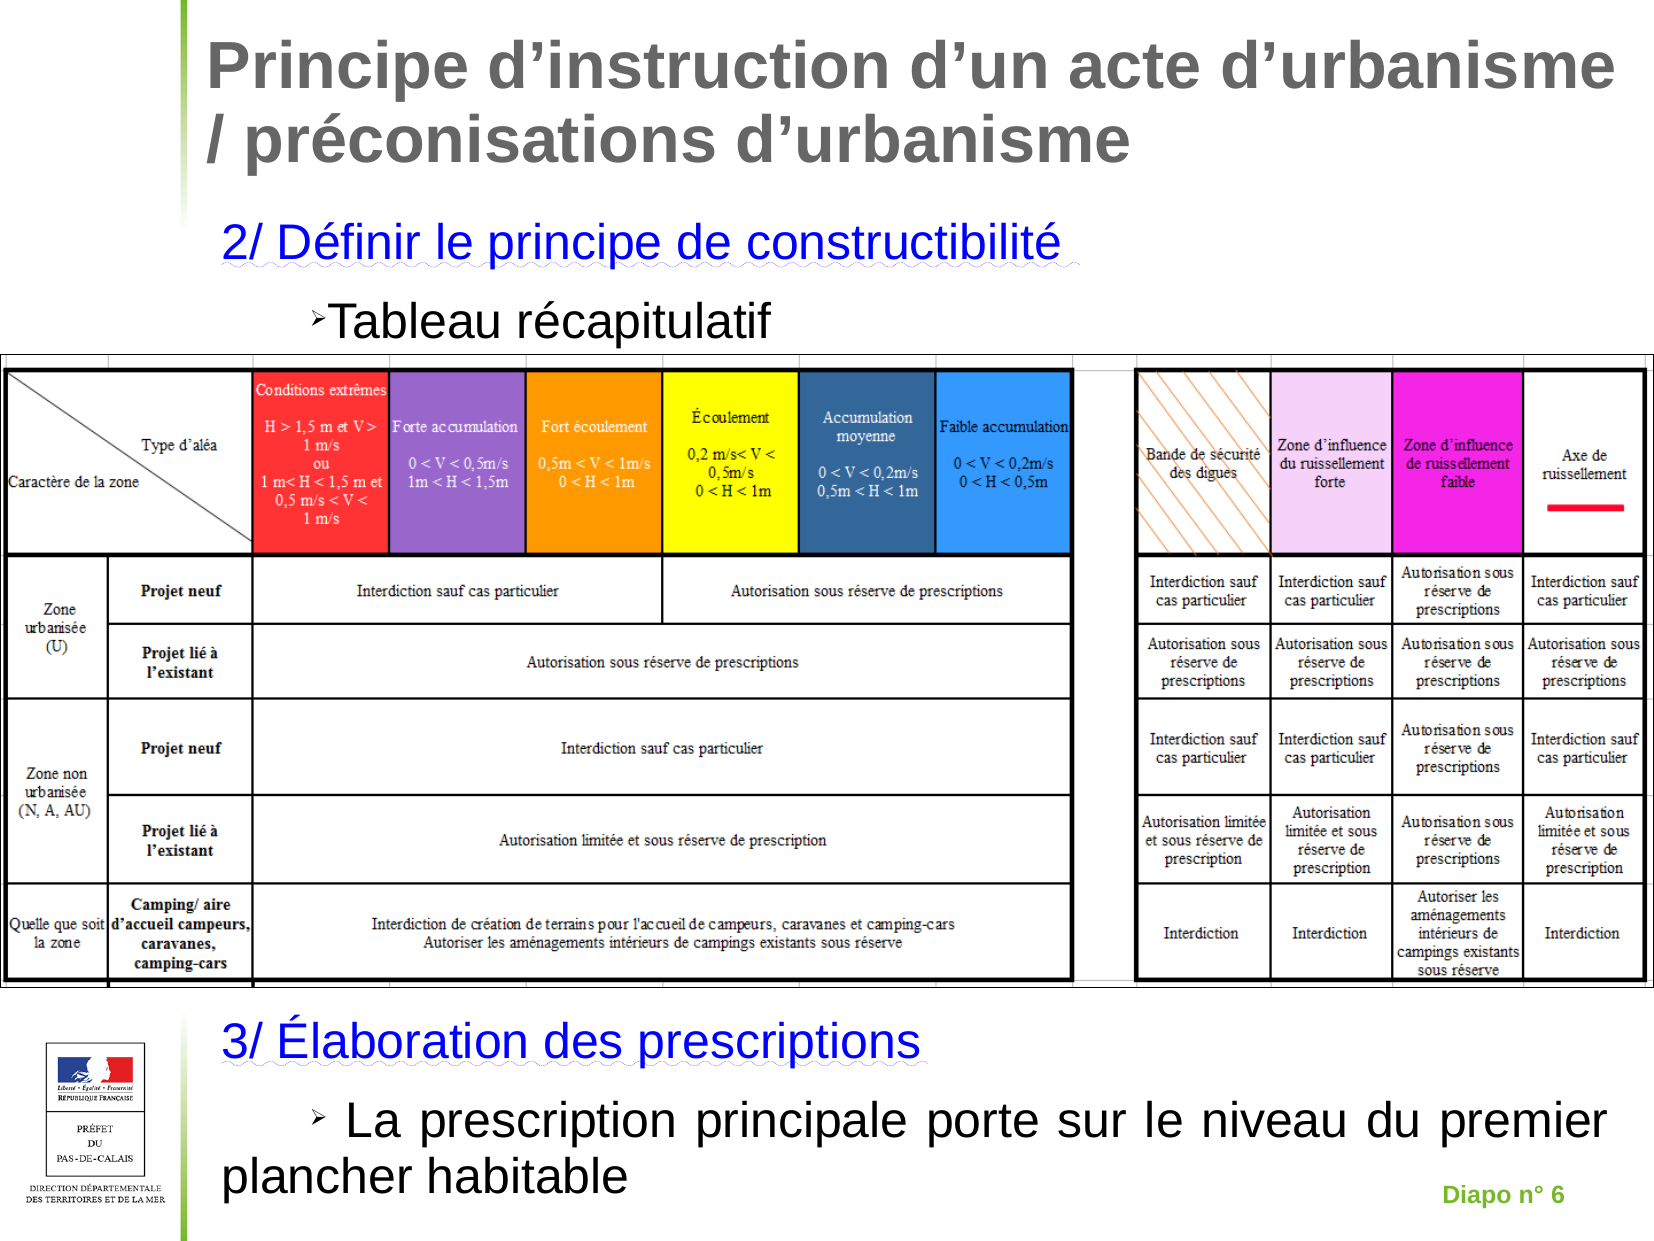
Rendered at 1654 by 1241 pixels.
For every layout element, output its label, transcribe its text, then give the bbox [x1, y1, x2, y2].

text_box 2/ Définir le principe de constructibilité Tableau récapitulatif 3/ Élaboration des prescriptions La prescription principale porte sur le niveau du premier plancher habitable [206, 206, 1625, 354]
text_box 2/ Définir le principe de constructibilité Tableau récapitulatif 3/ Élaboration des prescriptions La prescription principale porte sur le niveau du premier plancher habitable [206, 988, 1625, 1214]
title Principe d’instruction d’un acte d’urbanisme / préconisations d’urbanisme [206, 27, 1625, 178]
picture [0, 0, 1654, 1241]
